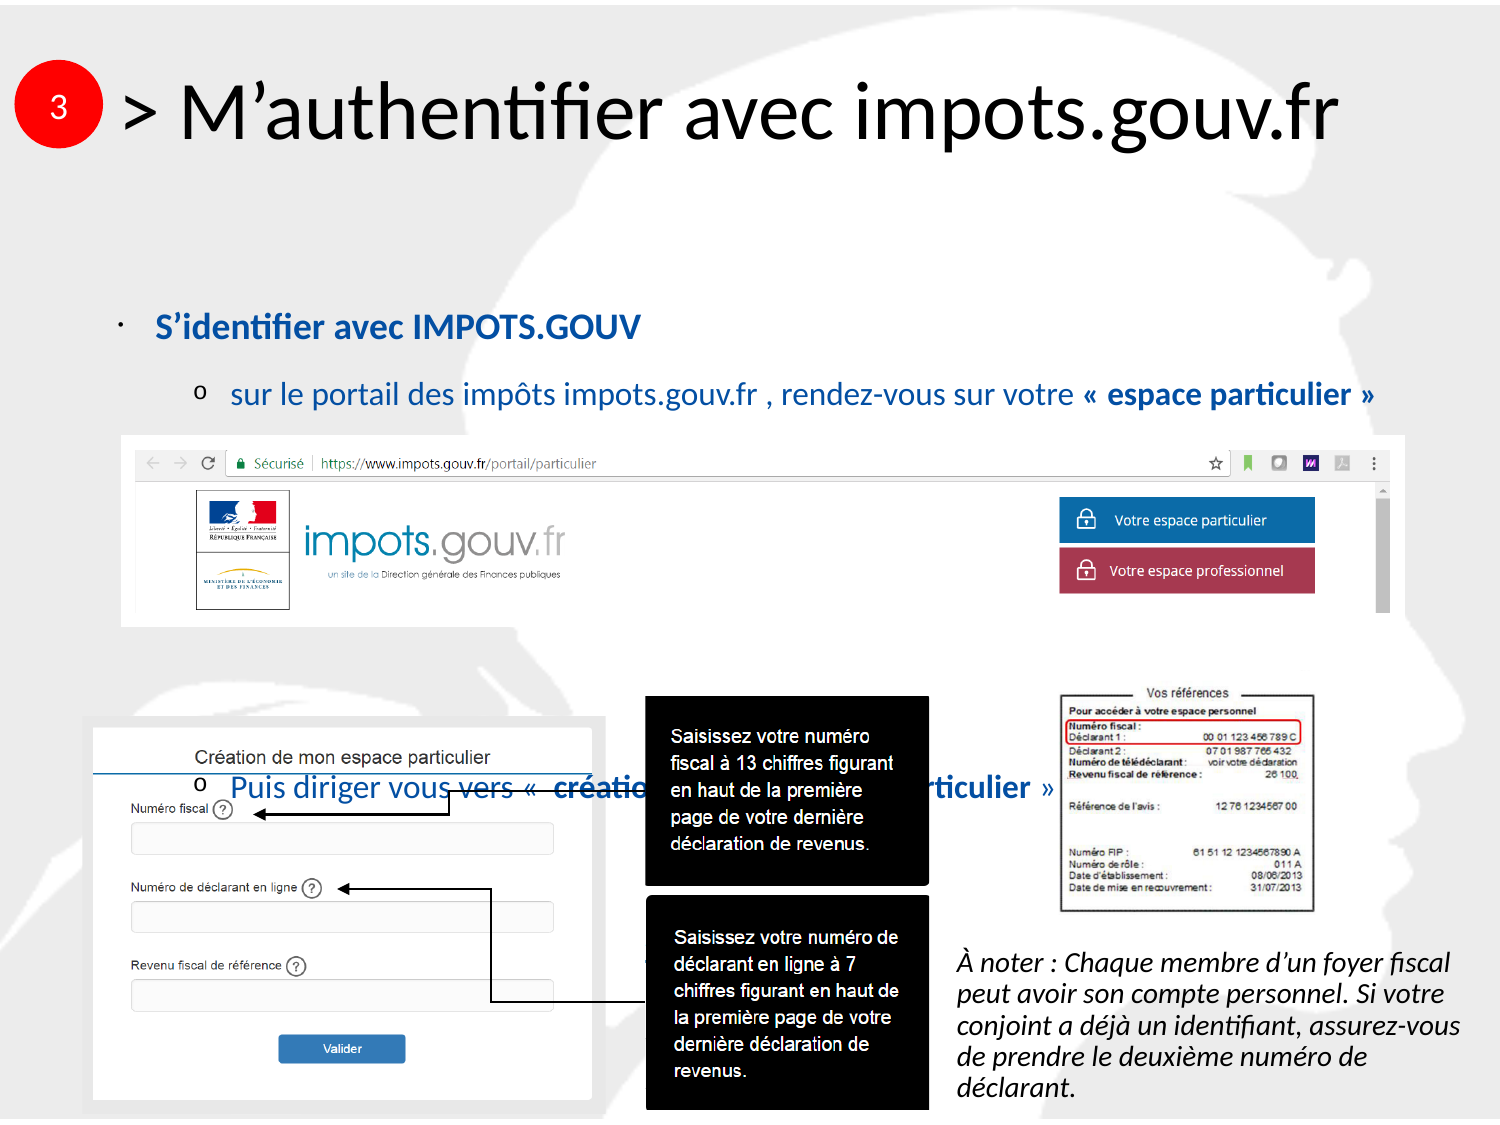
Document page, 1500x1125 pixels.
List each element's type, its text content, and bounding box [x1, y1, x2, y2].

text_box > M’authentifier avec impots.gouv.fr [103, 59, 1463, 278]
picture [0, 5, 1500, 1119]
text_box 3 [14, 59, 104, 149]
text_box À noter : Chaque membre d’un foyer fiscal peut avoir son compte personnel. Si votre conjoint a déjà un identifiant, assurez-vous de prendre le deuxième numéro de déclarant. [941, 939, 1484, 1108]
list S’identifier avec IMPOTS.GOUV sur le portail des impôts impots.gouv.fr , rendez-vous sur votre « espace particulier » Puis diriger vous vers « création de mon espace particulier » [103, 299, 1397, 717]
